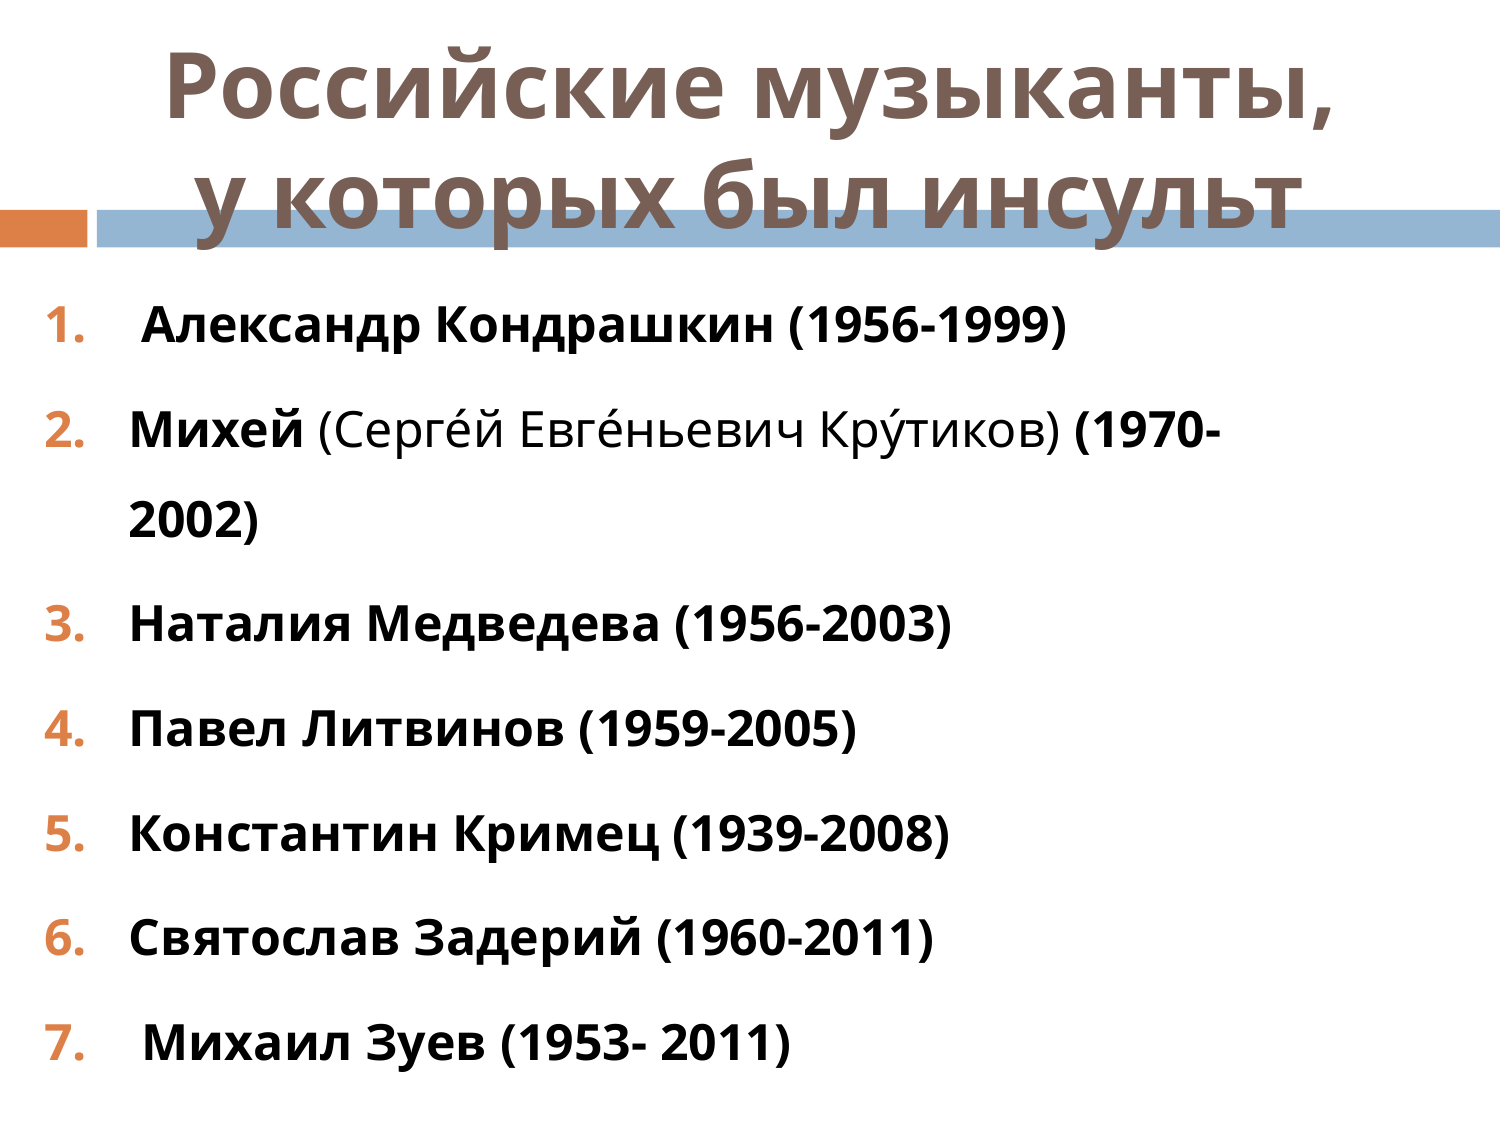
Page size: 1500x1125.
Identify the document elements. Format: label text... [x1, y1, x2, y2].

list Александр Кондрашкин (1956-1999) Михей (Серге́й Евге́ньевич Кру́тиков) (1970-2002) Наталия Медведева (1956-2003) Павел Литвинов (1959-2005) Константин Кримец (1939-2008) Святослав Задерий (1960-2011) Михаил Зуев (1953- 2011) Эдуард Хиль (1934-2012) [29, 255, 1367, 993]
title Российские музыканты, у которых был инсульт [0, 19, 1500, 182]
